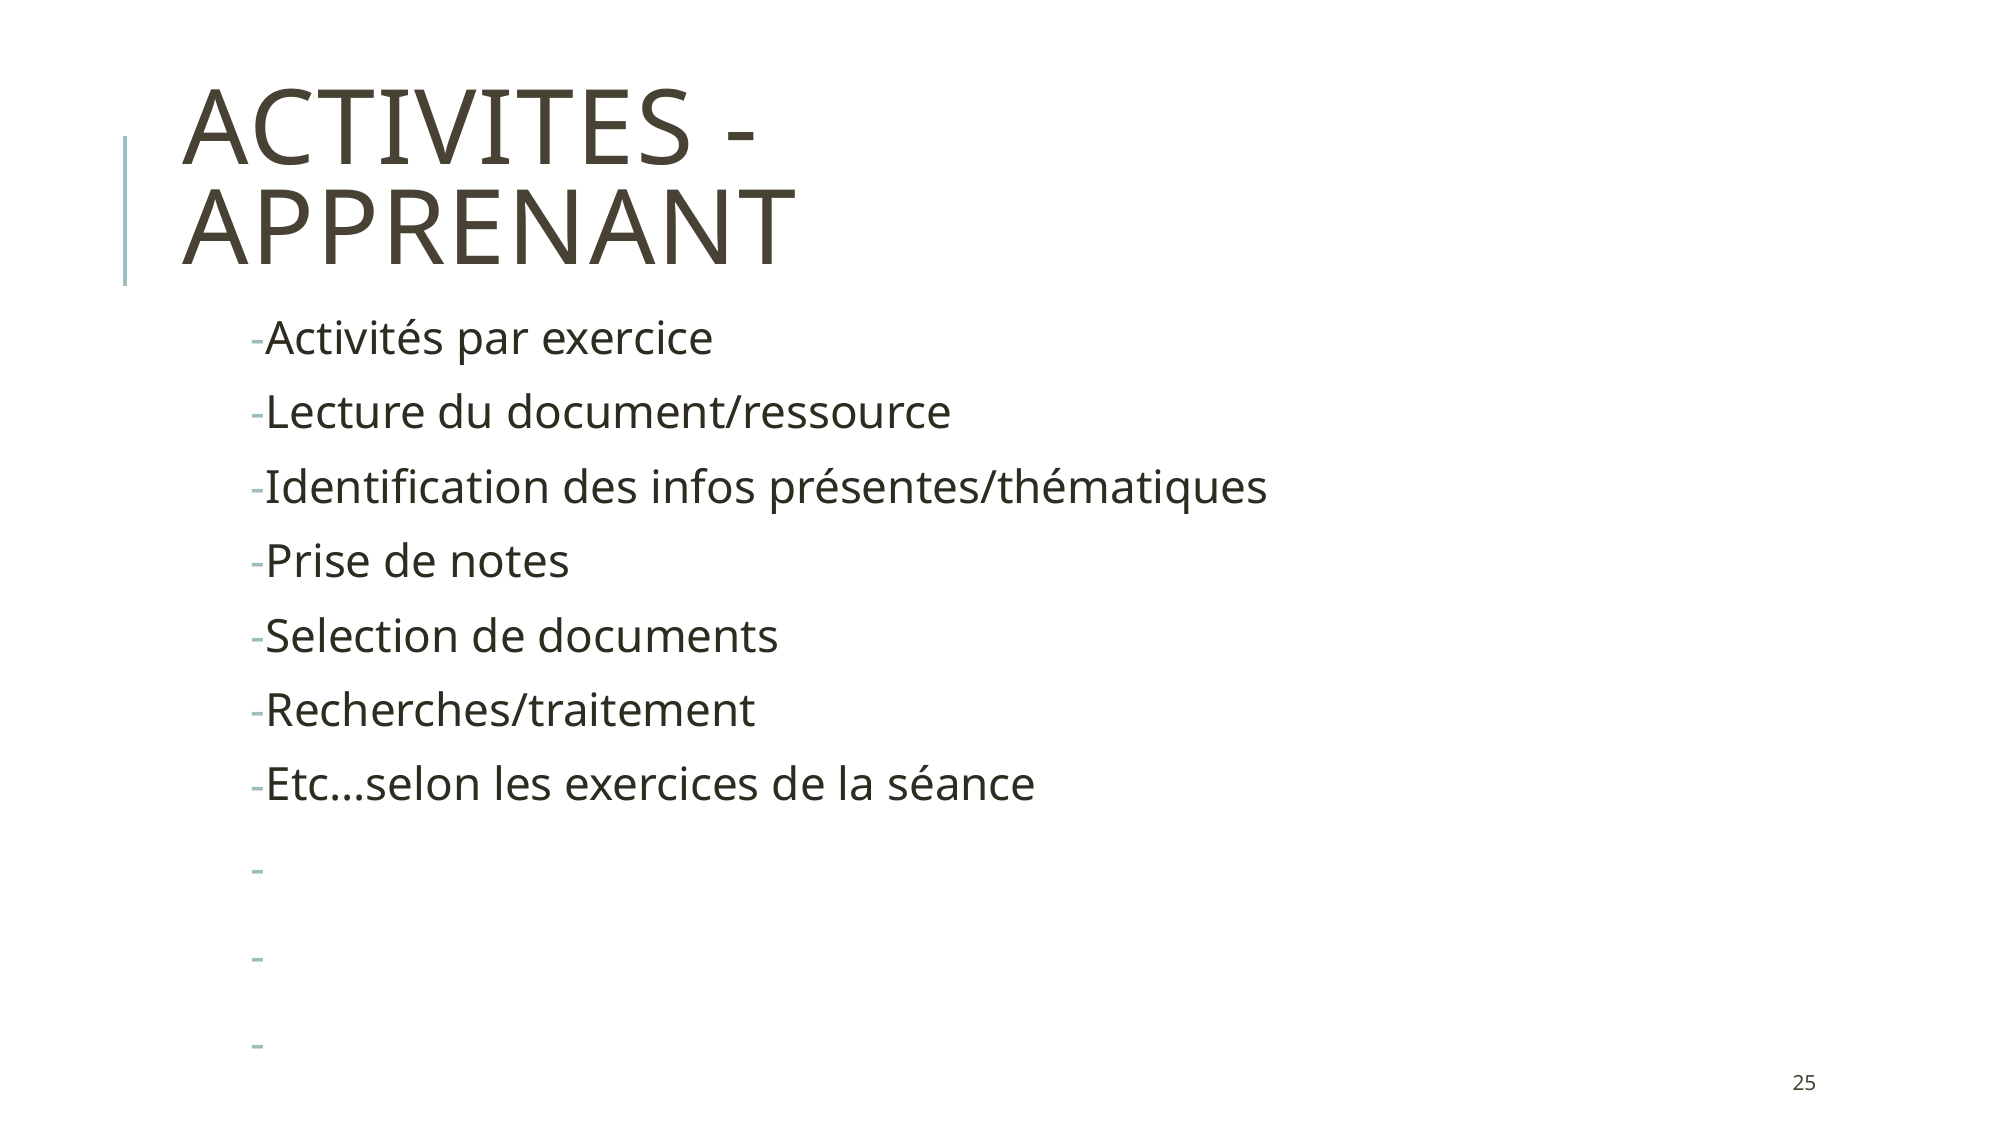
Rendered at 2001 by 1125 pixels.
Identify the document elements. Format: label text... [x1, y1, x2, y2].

title ACTIVITES - APPRENANT [168, 61, 968, 308]
list Activités par exercice Lecture du document/ressource Identification des infos présentes/thématiques Prise de notes Selection de documents Recherches/traitement Etc…selon les exercices de la séance [243, 307, 1651, 1064]
text_box 25 [1777, 1061, 1938, 1107]
